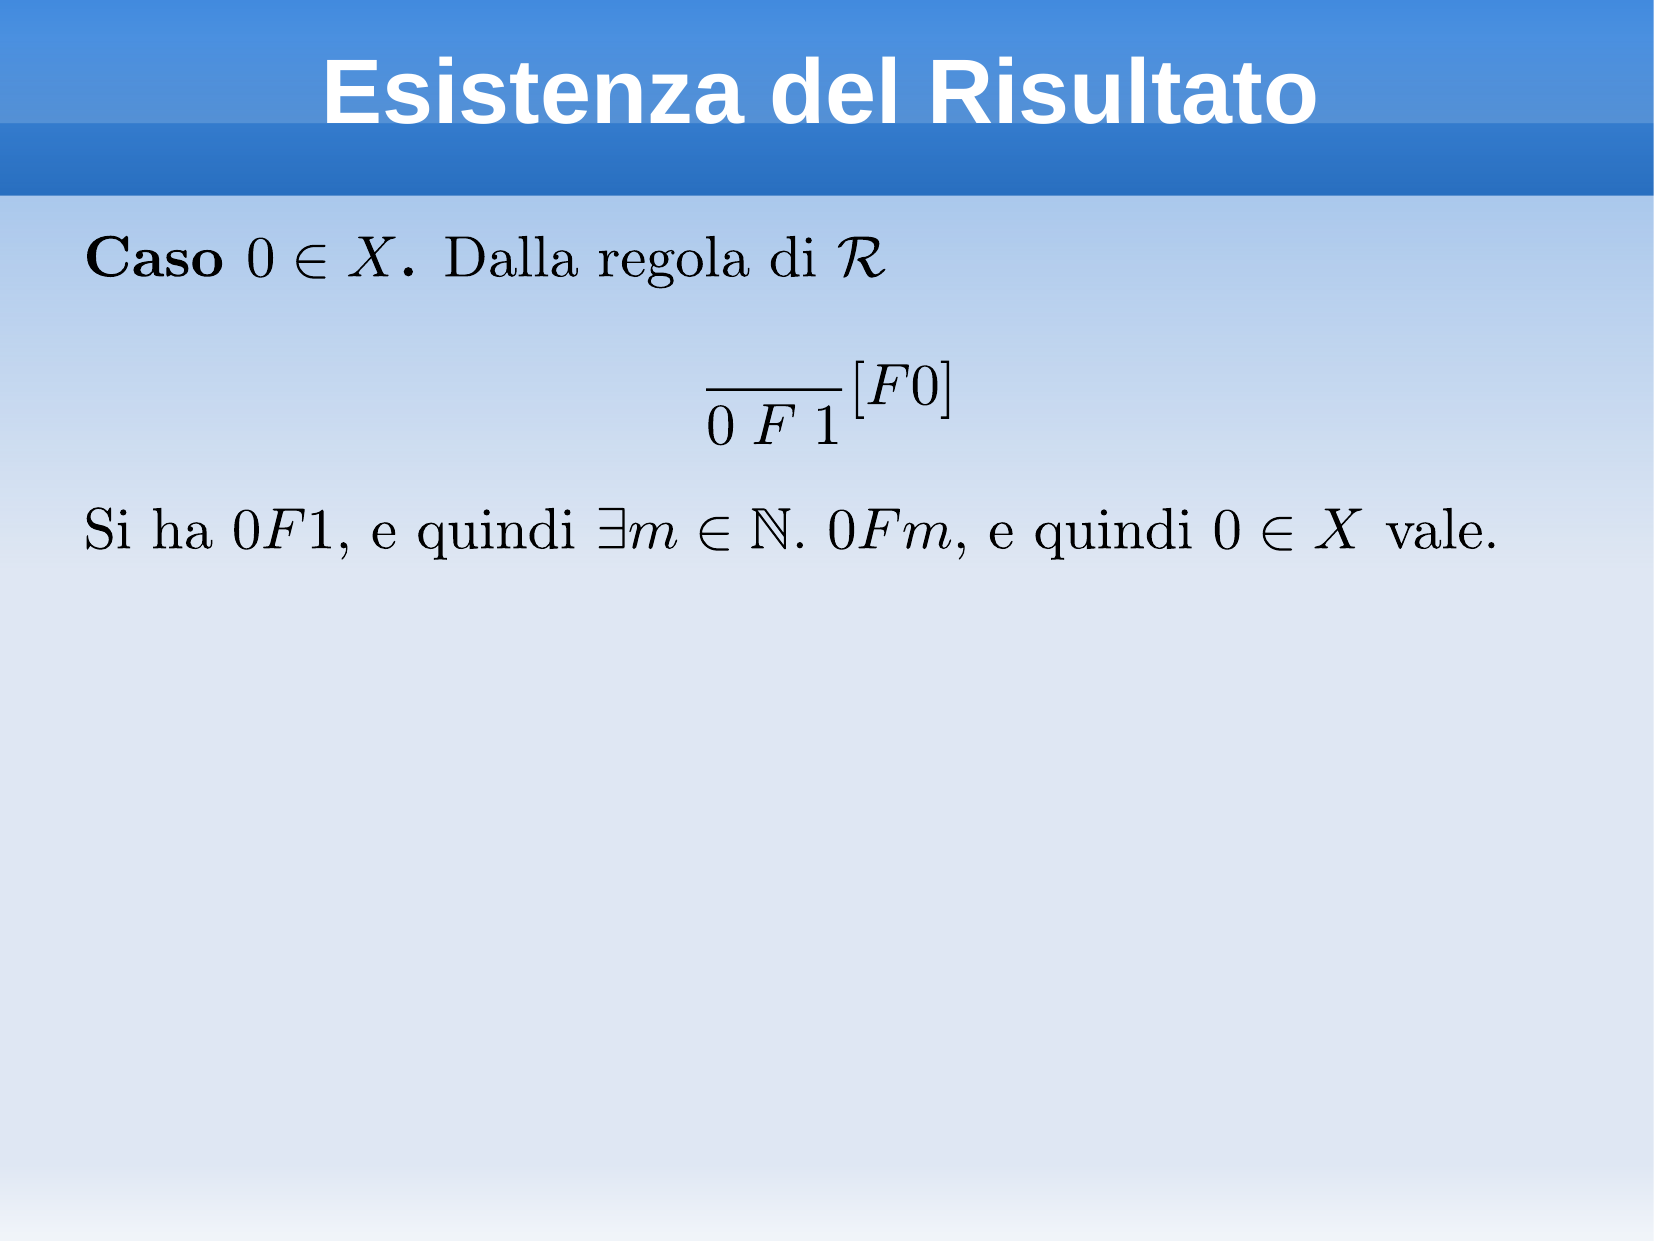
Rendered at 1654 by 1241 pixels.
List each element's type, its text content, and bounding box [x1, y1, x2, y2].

picture [0, 0, 1654, 1241]
text_box [83, 235, 1500, 560]
title Esistenza del Risultato [76, 0, 1565, 196]
